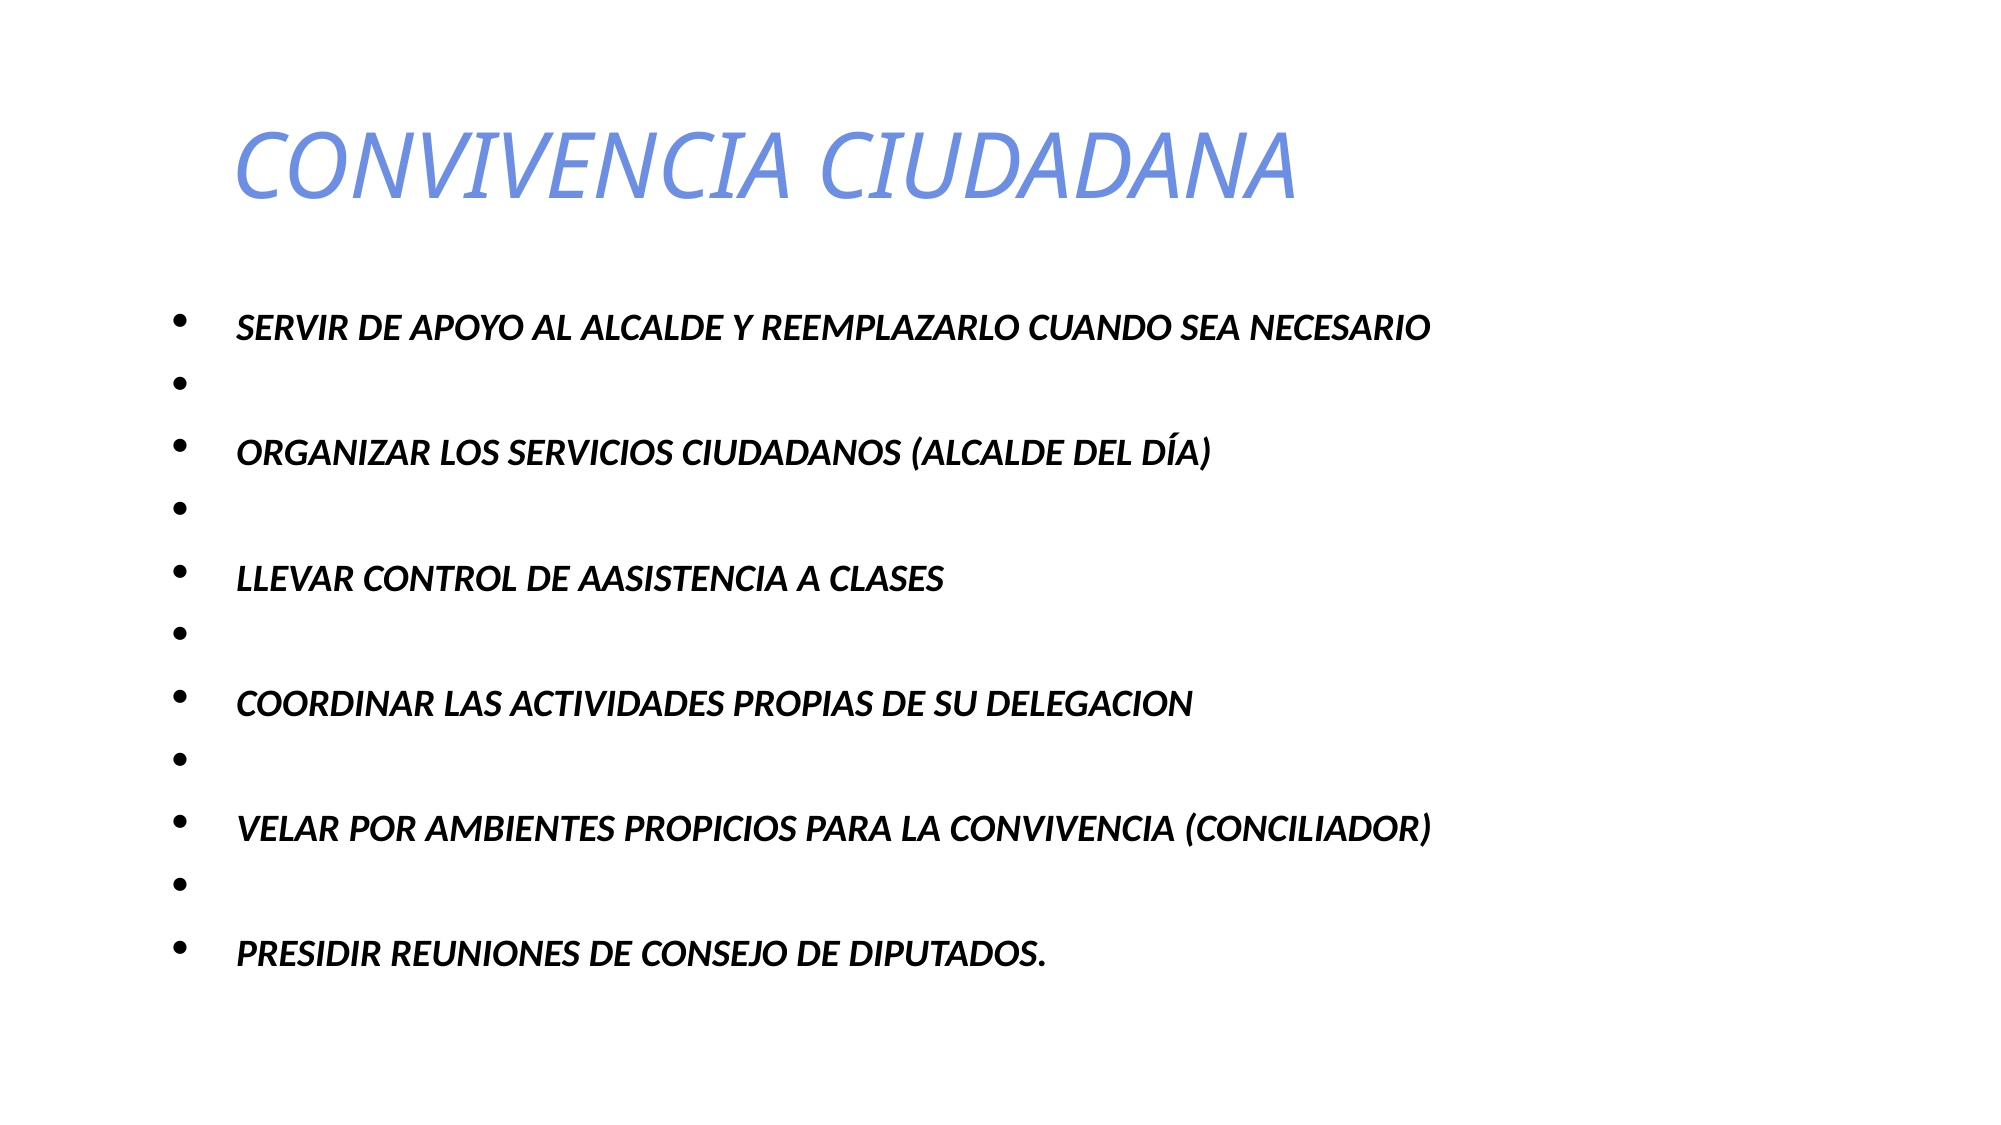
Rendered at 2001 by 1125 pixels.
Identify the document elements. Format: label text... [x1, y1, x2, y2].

title CONVIVENCIA CIUDADANA [137, 59, 1863, 278]
list SERVIR DE APOYO AL ALCALDE Y REEMPLAZARLO CUANDO SEA NECESARIO ORGANIZAR LOS SERVICIOS CIUDADANOS (ALCALDE DEL DÍA) LLEVAR CONTROL DE AASISTENCIA A CLASES COORDINAR LAS ACTIVIDADES PROPIAS DE SU DELEGACION VELAR POR AMBIENTES PROPICIOS PARA LA CONVIVENCIA (CONCILIADOR) PRESIDIR REUNIONES DE CONSEJO DE DIPUTADOS. [137, 299, 1863, 1014]
